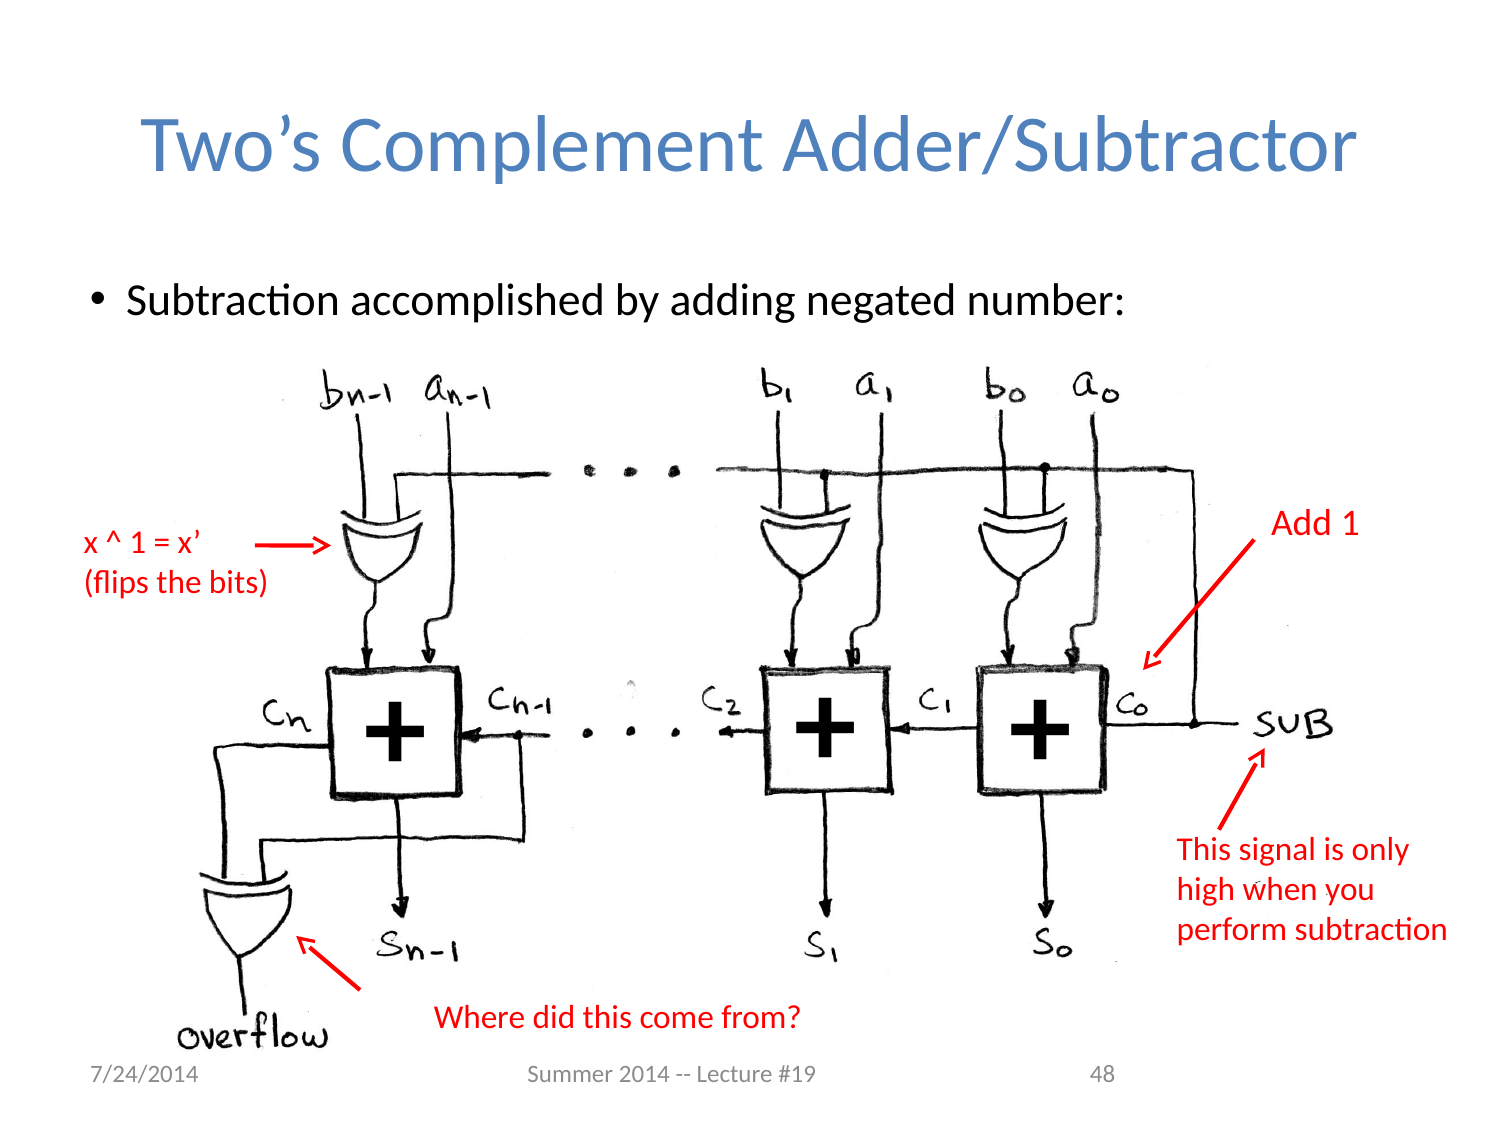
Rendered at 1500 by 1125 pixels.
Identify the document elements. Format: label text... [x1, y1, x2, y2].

footer Summer 2014 -- Lecture #19 [512, 1053, 988, 1103]
text_box x ^ 1 = x’ (flips the bits) [68, 513, 284, 608]
text_box + [779, 634, 872, 800]
slide_number 7/24/2014 [75, 1042, 425, 1103]
slide_number <number> [1074, 1042, 1425, 1103]
title Two’s Complement Adder/Subtractor [75, 45, 1425, 233]
text_box This signal is only high when you perform subtraction [1161, 819, 1464, 955]
text_box Where did this come from? [419, 987, 818, 1043]
text_box + [349, 638, 442, 804]
text_box Subtraction accomplished by adding negated number: [74, 262, 1425, 368]
text_box Add 1 [1256, 490, 1375, 551]
picture [172, 368, 1338, 1053]
text_box + [994, 636, 1087, 802]
